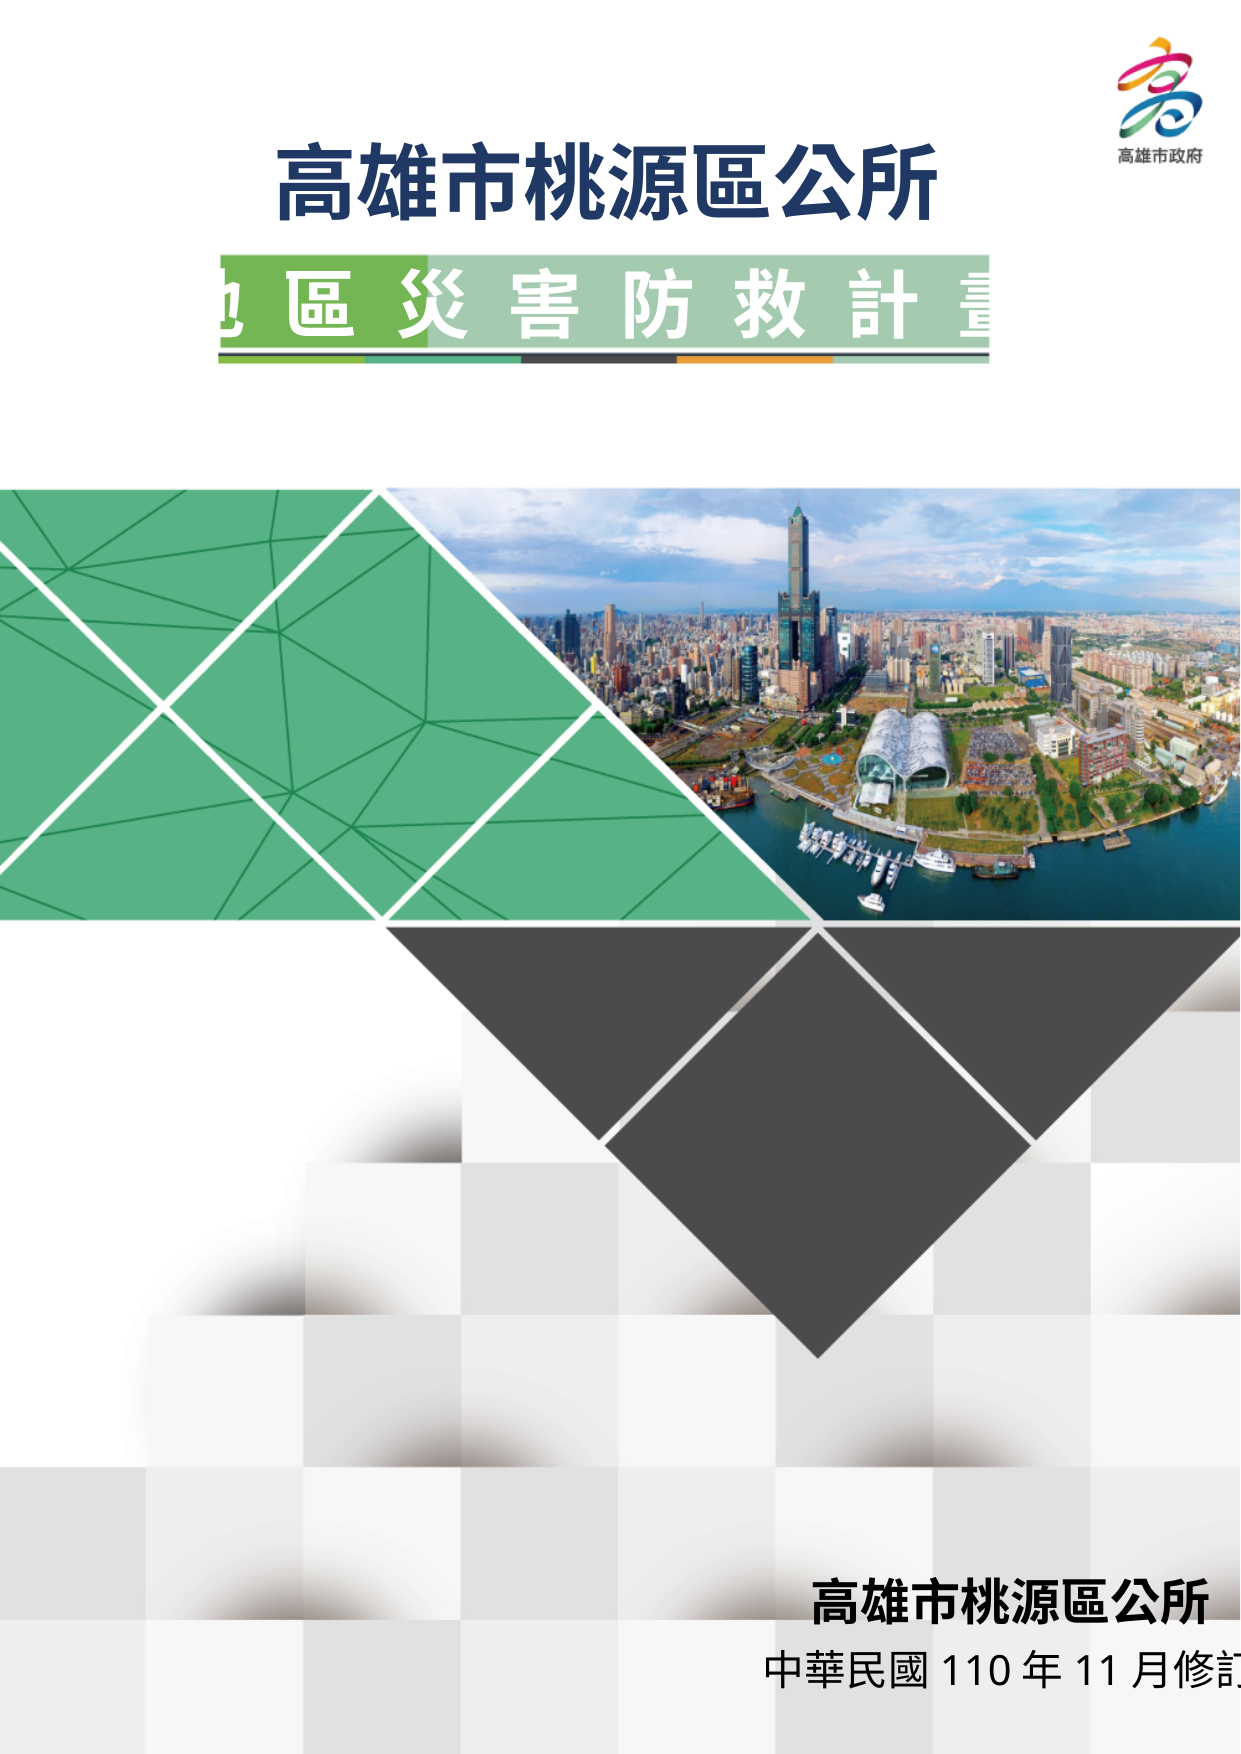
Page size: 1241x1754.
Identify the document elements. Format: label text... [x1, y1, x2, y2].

text_box 高雄市桃源區公所 [797, 1564, 1223, 1637]
text_box 高雄市桃源區公所 [261, 124, 953, 237]
text_box 中華民國110年11月修訂 [750, 1637, 1241, 1700]
text_box 地 區 災 害 防 救 計 畫 [157, 251, 1046, 354]
picture [0, 0, 1241, 1754]
